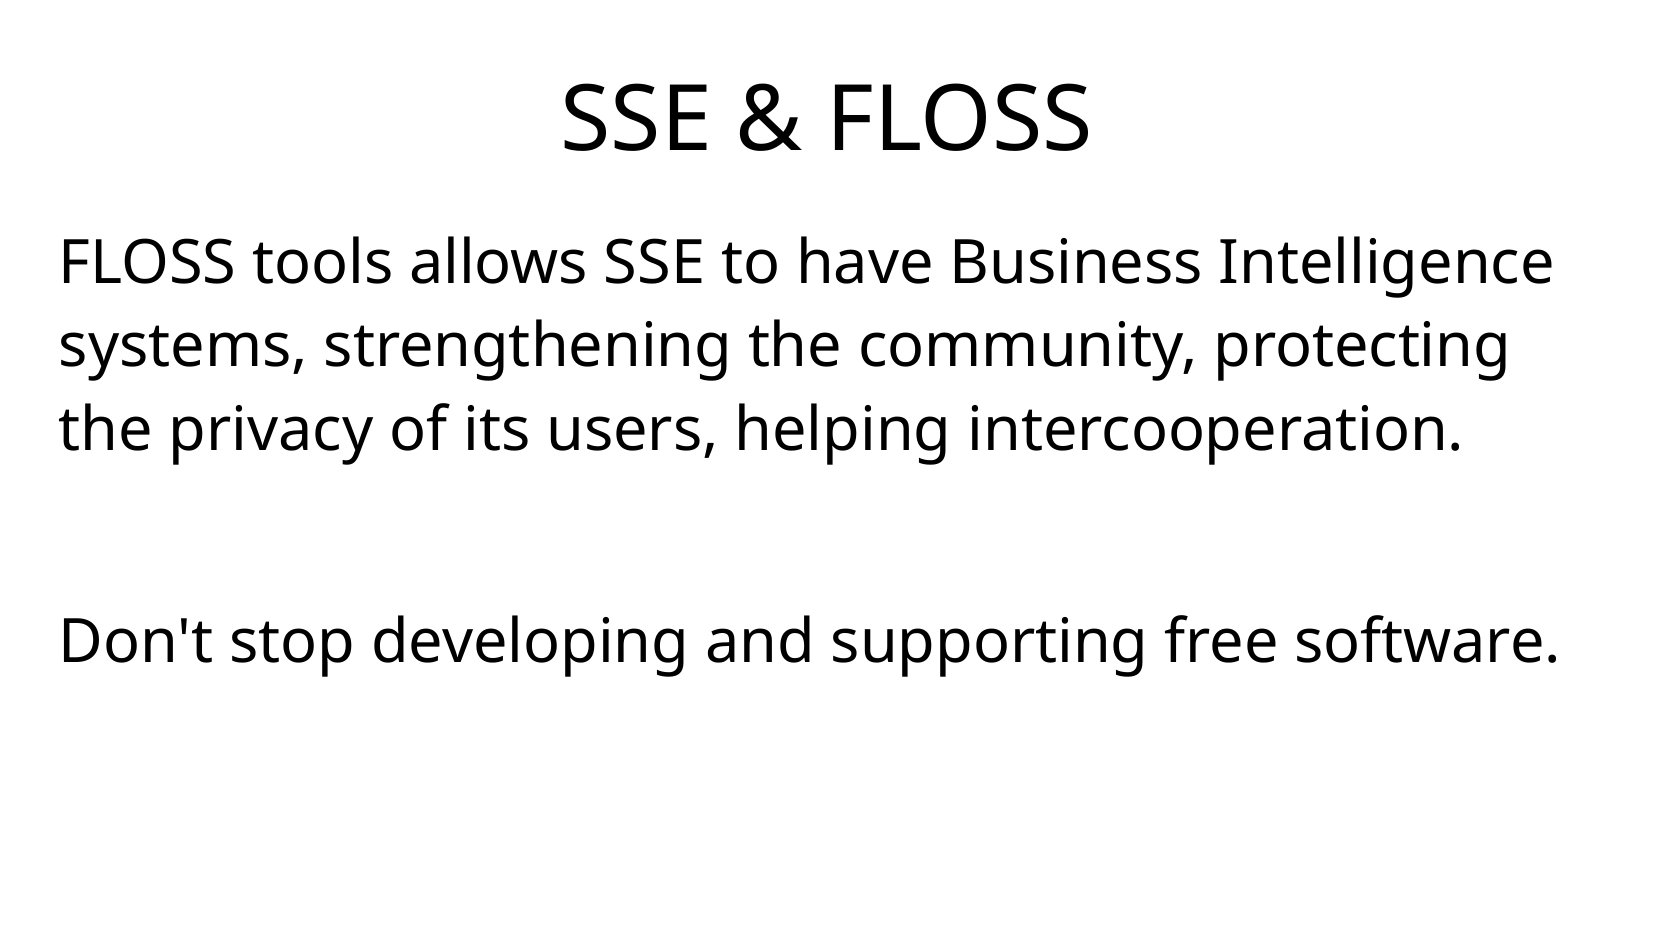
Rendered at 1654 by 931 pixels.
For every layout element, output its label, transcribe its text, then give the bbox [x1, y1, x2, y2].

list FLOSS tools allows SSE to have Business Intelligence systems, strengthening the community, protecting the privacy of its users, helping intercooperation. Don't stop developing and supporting free software. [59, 217, 1571, 758]
title SSE & FLOSS [82, 37, 1571, 193]
